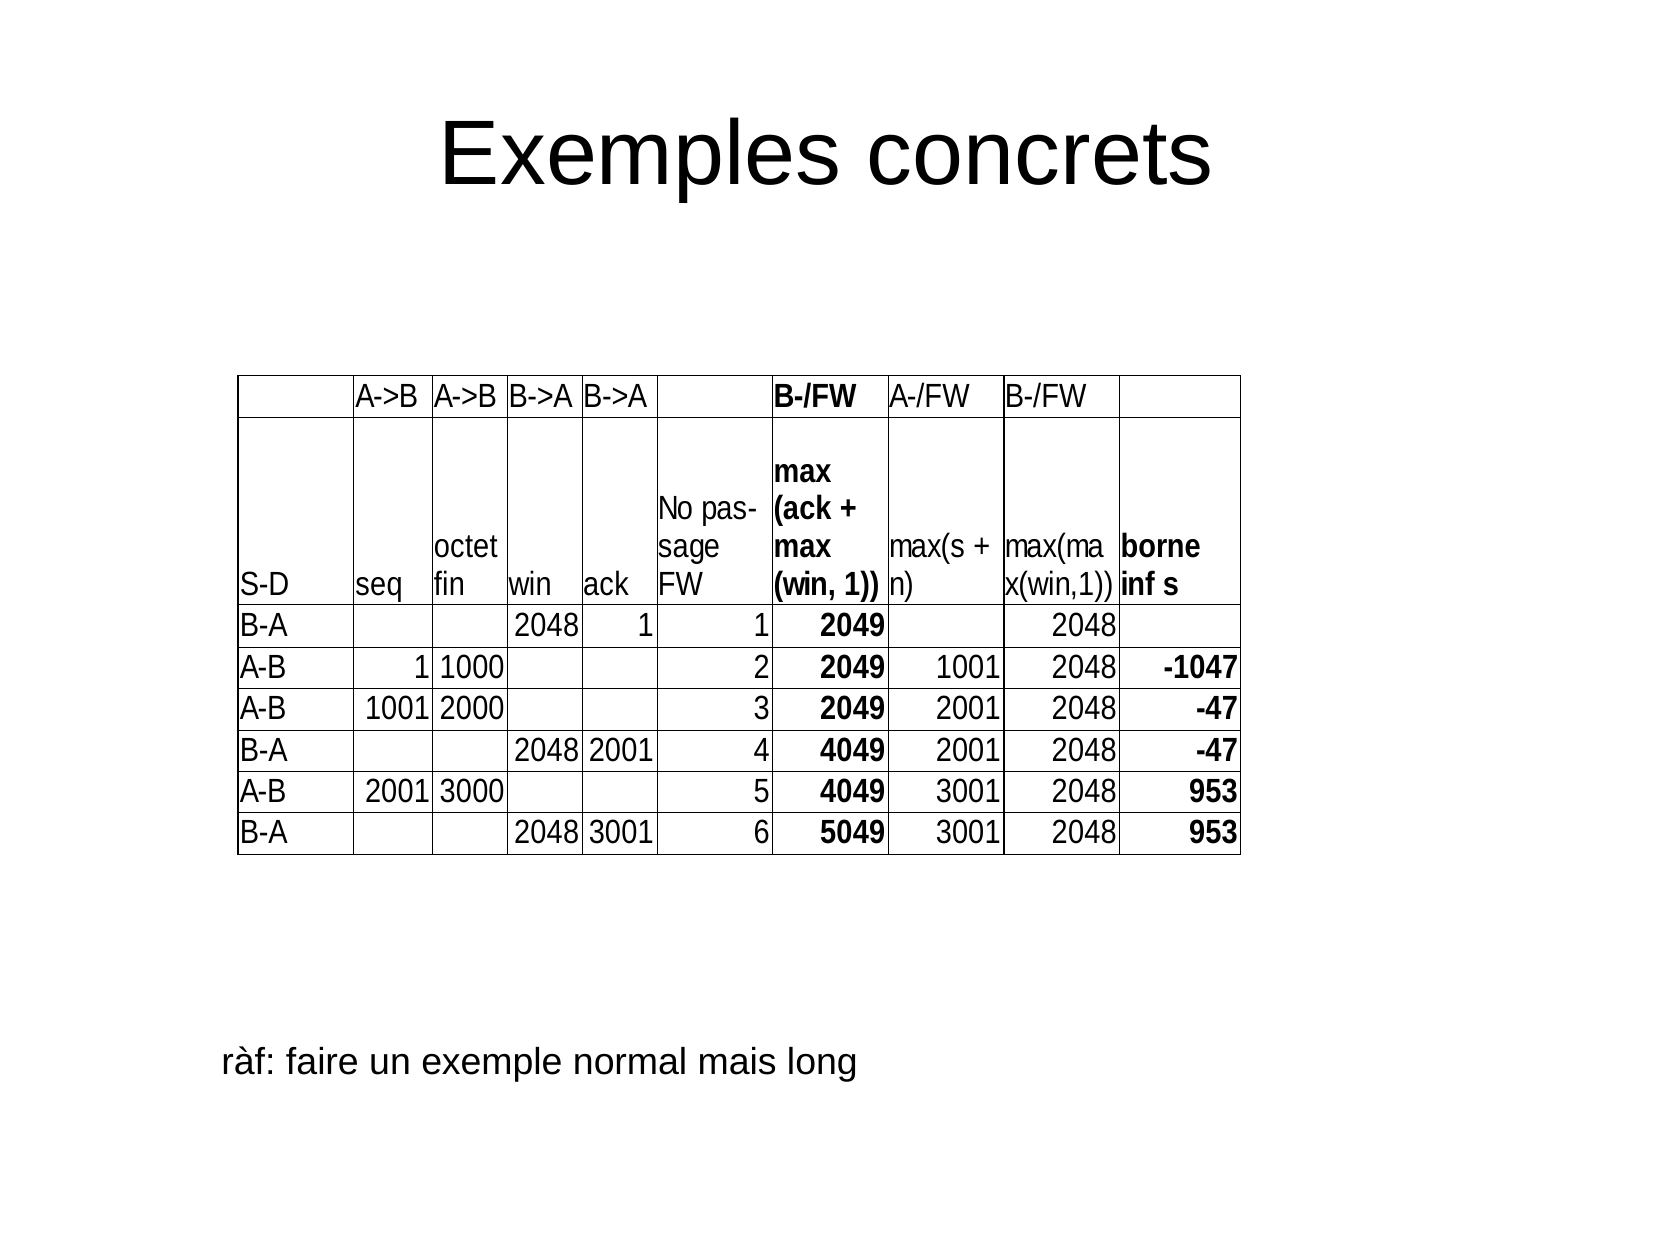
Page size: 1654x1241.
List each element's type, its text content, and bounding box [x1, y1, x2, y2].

title Exemples concrets [82, 49, 1571, 257]
chart [236, 373, 1243, 857]
text_box ràf: faire un exemple normal mais long [206, 1033, 873, 1095]
